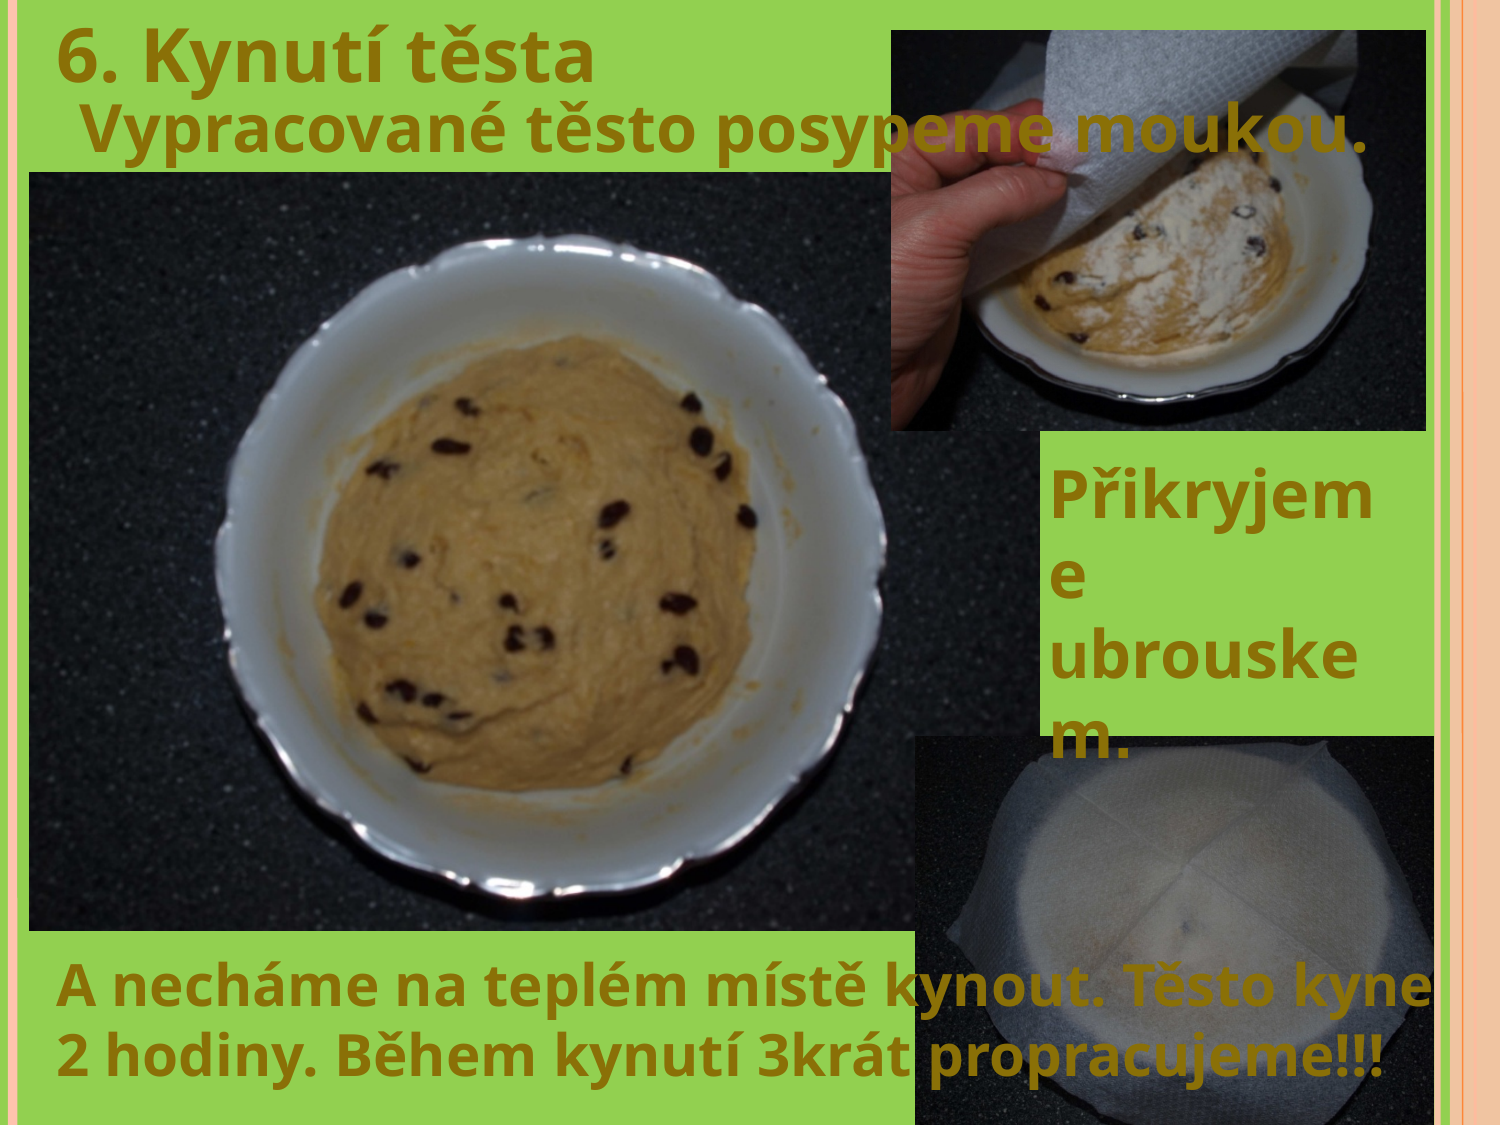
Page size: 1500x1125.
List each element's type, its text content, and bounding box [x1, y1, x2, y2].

text_box A necháme na teplém místě kynout. Těsto kyne 2 hodiny. Během kynutí 3krát propracujeme!!! [41, 940, 880, 1098]
text_box Vypracované těsto posypeme moukou. [64, 78, 829, 175]
text_box 6. Kynutí těsta [41, 0, 385, 107]
text_box Přikryjeme ubrouskem. [1033, 444, 1424, 700]
picture [29, 31, 1434, 1125]
picture [891, 123, 898, 145]
